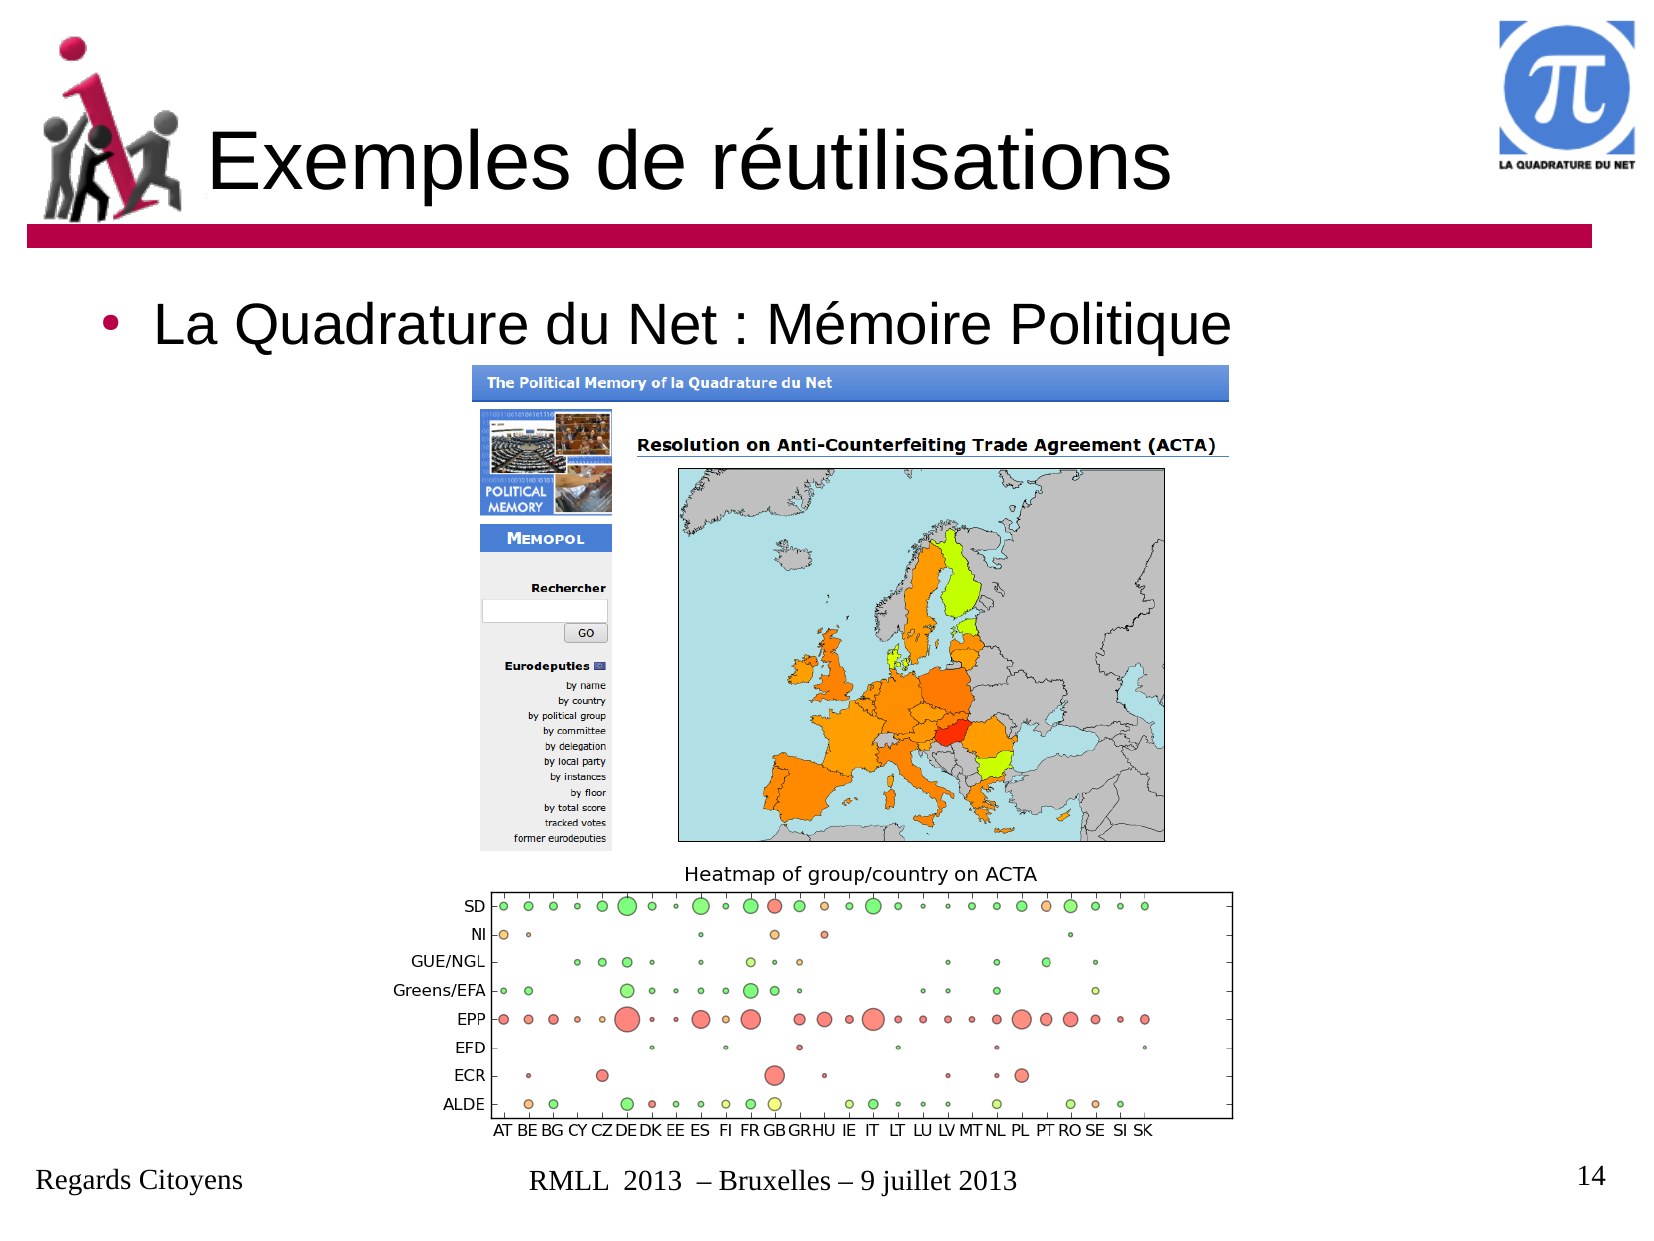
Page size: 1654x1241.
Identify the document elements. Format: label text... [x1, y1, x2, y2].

list La Quadrature du Net : Mémoire Politique [82, 291, 1613, 1111]
picture [383, 856, 1240, 1145]
picture [27, 31, 208, 224]
title Exemples de réutilisations [206, 64, 1595, 258]
picture [472, 365, 1229, 851]
picture [1493, 13, 1642, 176]
